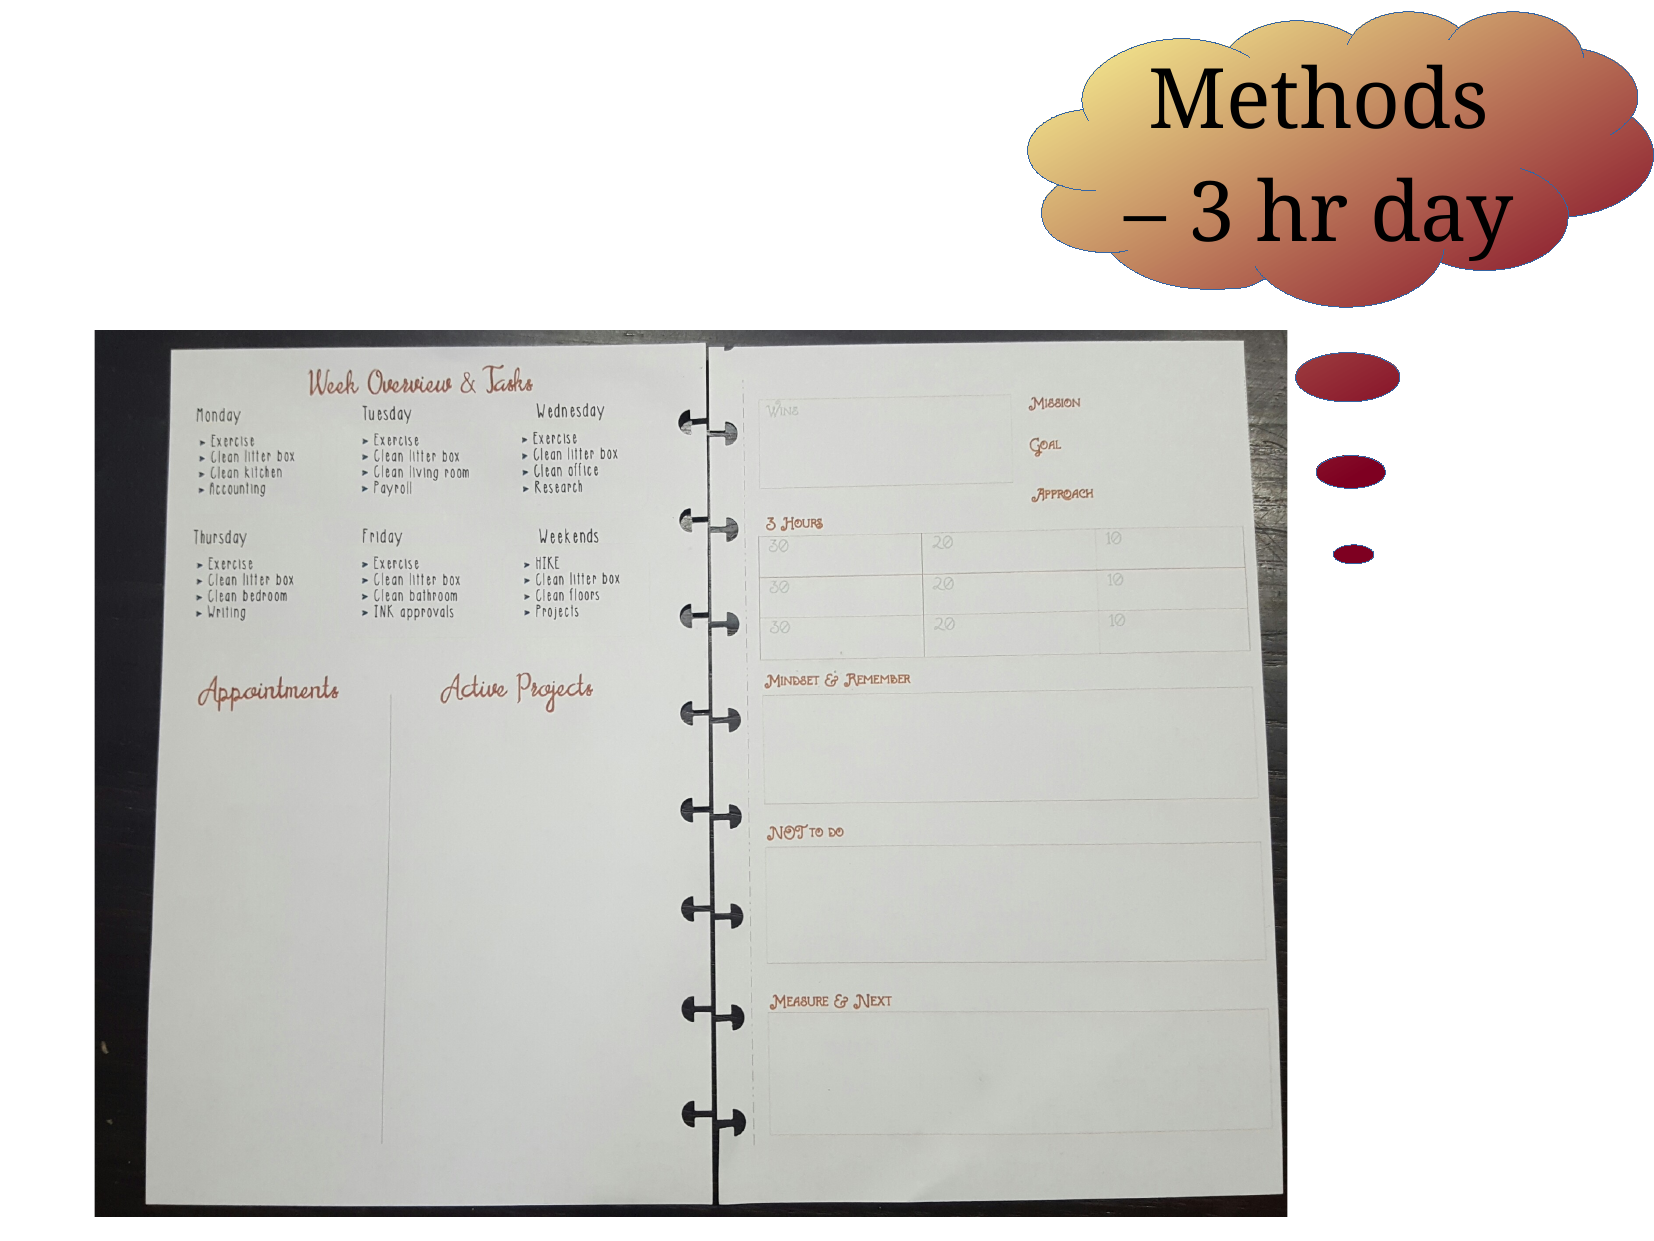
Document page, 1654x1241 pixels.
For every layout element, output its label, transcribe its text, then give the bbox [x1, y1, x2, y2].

picture [94, 330, 1288, 1217]
text_box Methods – 3 hr day [1316, 455, 1386, 489]
text_box Methods – 3 hr day [1295, 352, 1400, 402]
text_box Methods – 3 hr day [1027, 11, 1654, 308]
text_box Methods – 3 hr day [1333, 544, 1374, 564]
